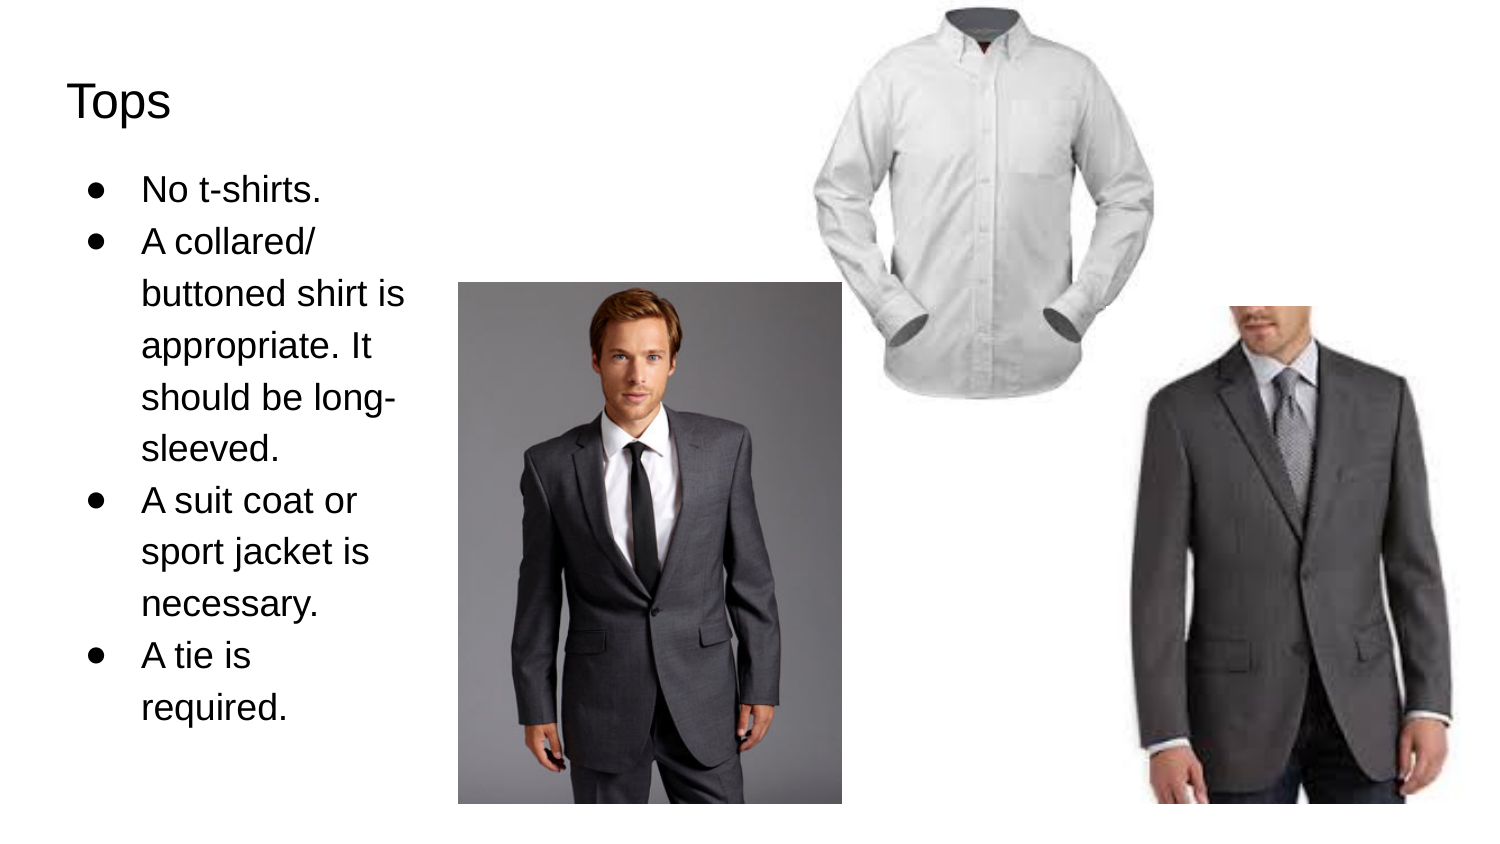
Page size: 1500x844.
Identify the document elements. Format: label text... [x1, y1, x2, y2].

title Tops [51, 19, 512, 144]
picture [458, 0, 1478, 804]
list No t-shirts. A collared/ buttoned shirt is appropriate. It should be long-sleeved. A suit coat or sport jacket is necessary. A tie is required. [51, 143, 423, 738]
